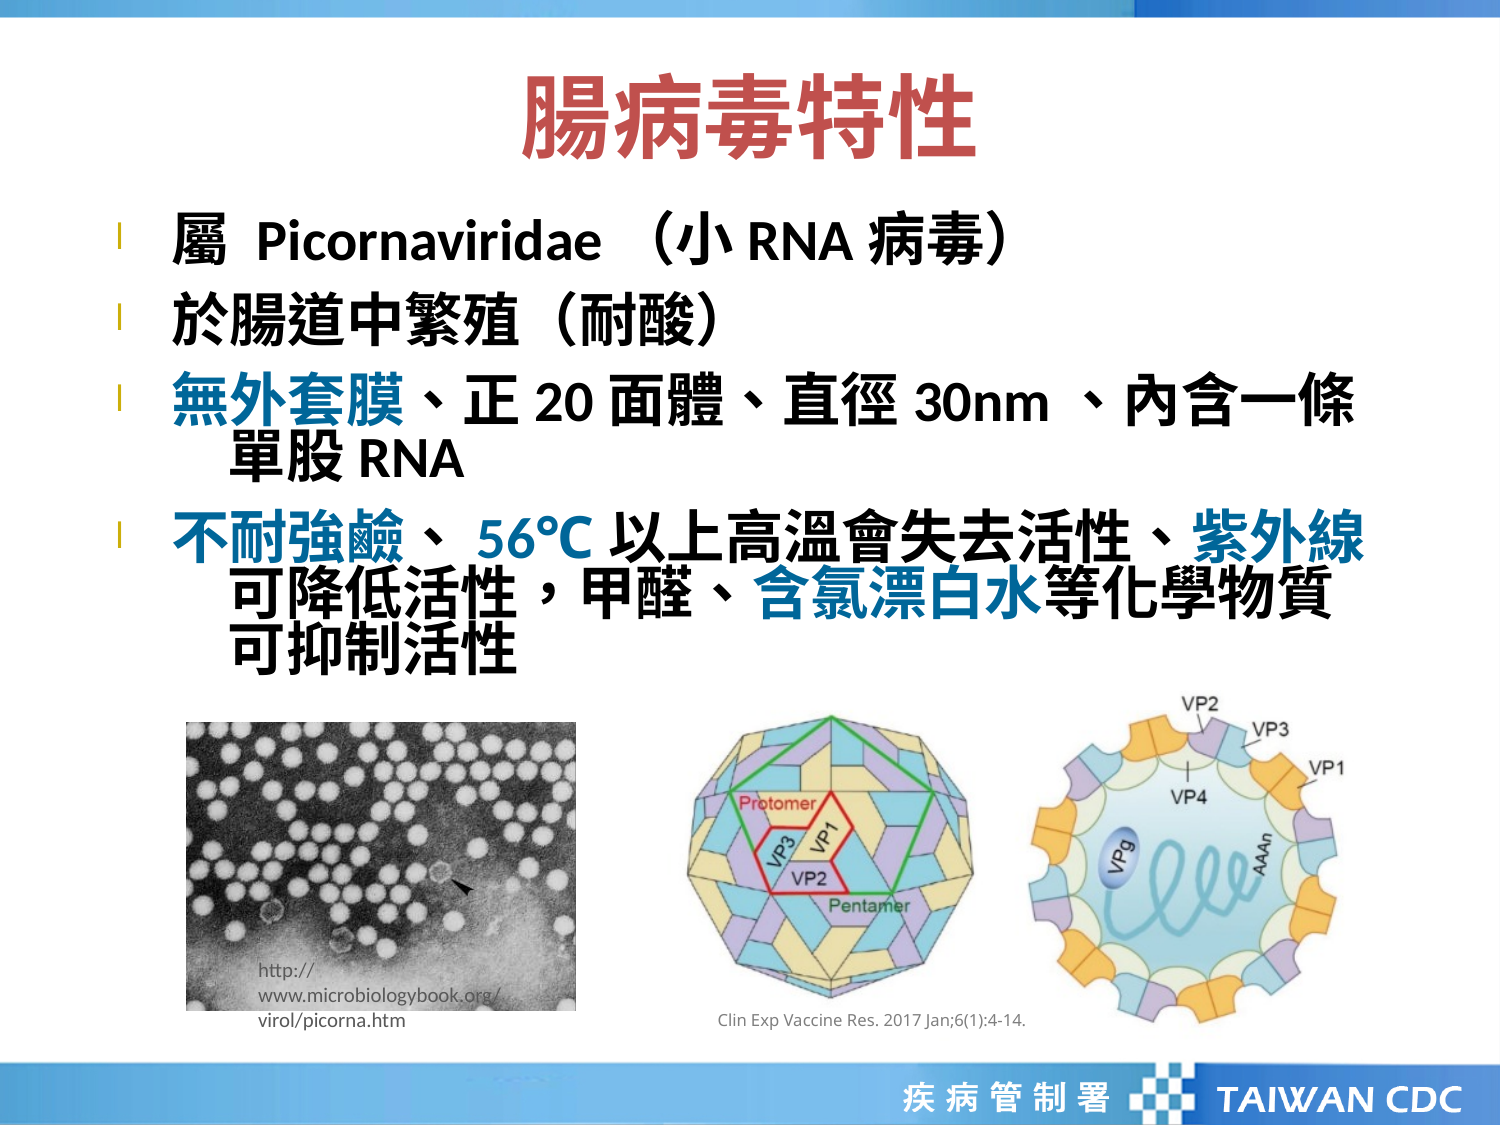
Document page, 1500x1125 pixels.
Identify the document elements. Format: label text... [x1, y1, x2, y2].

picture [664, 690, 1390, 1043]
text_box Clin Exp Vaccine Res. 2017 Jan;6(1):4-14. [703, 1002, 1069, 1037]
list 屬 Picornaviridae（小RNA病毒） 於腸道中繁殖（耐酸） 無外套膜、正20面體、直徑30nm、內含一條單股RNA 不耐強鹼、56℃以上高溫會失去活性、紫外線可降低活性，甲醛、含氯漂白水等化學物質可抑制活性 [100, 207, 1388, 710]
title 腸病毒特性 [75, 20, 1426, 208]
picture [186, 722, 576, 1011]
text_box http://www.microbiologybook.org/virol/picorna.htm [243, 949, 546, 1039]
